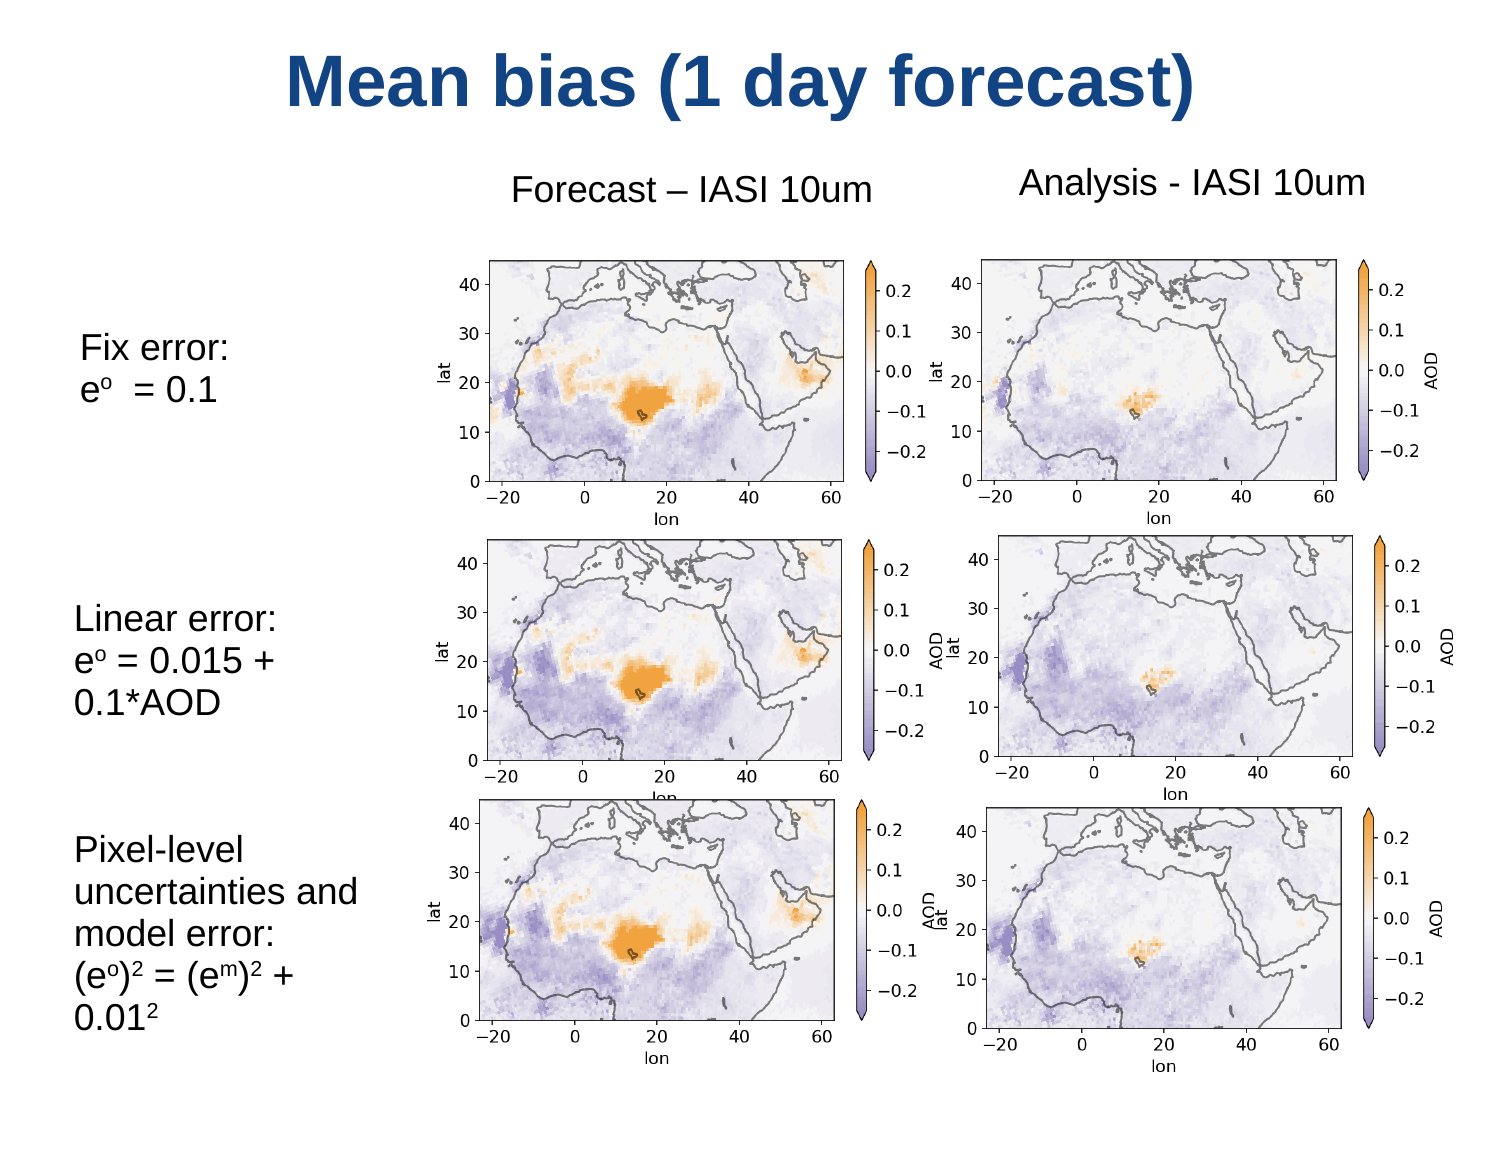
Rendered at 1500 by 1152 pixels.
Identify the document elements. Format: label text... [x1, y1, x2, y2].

text_box Forecast – IASI 10um [496, 161, 910, 249]
text_box Linear error: eo = 0.015 + 0.1*AOD [59, 590, 390, 732]
text_box Mean bias (1 day forecast) [76, 36, 1427, 178]
text_box Pixel-level uncertainties and model error: (eo)2 = (em)2 + 0.012 [59, 821, 390, 1046]
picture [427, 539, 1442, 1072]
picture [946, 535, 1453, 800]
picture [437, 259, 1437, 525]
text_box Fix error: eo = 0.1 [64, 318, 396, 418]
text_box Analysis - IASI 10um [1003, 153, 1394, 237]
